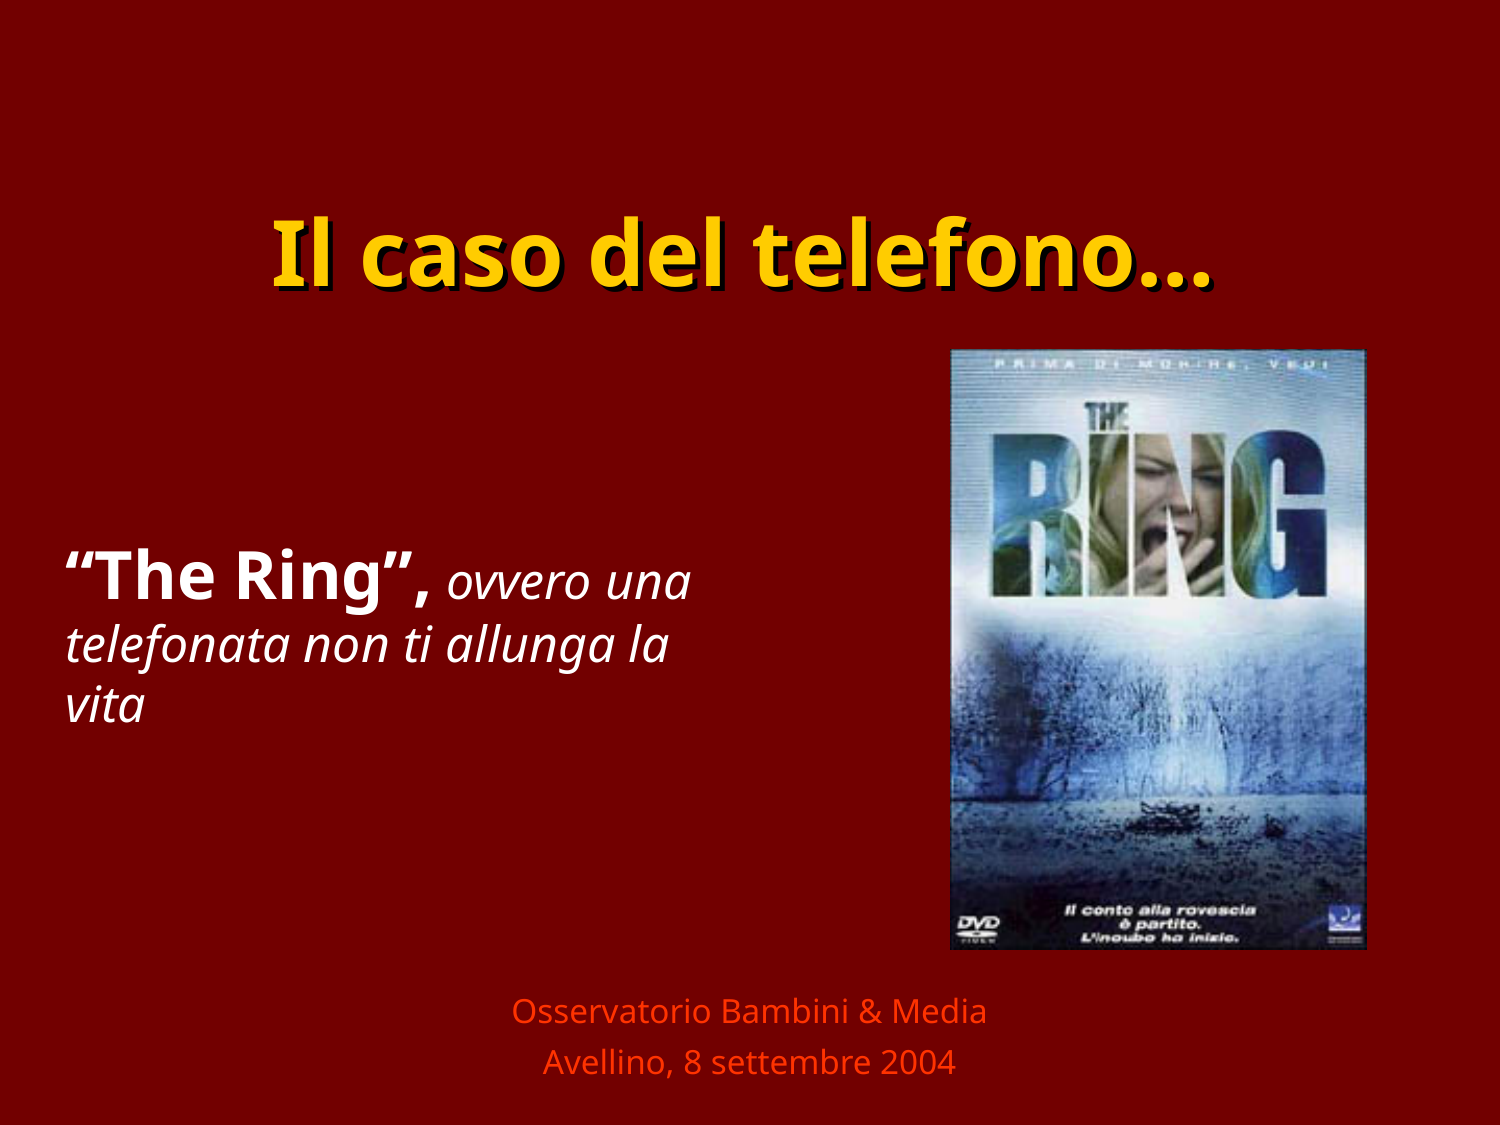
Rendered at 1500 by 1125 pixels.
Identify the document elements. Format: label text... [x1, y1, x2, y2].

text_box Il caso del telefono… [50, 187, 1438, 313]
text_box Osservatorio Bambini & Media Avellino, 8 settembre 2004 [24, 999, 1475, 1088]
picture [950, 350, 1367, 951]
text_box “The Ring”, ovvero una telefonata non ti allunga la vita [50, 525, 713, 740]
